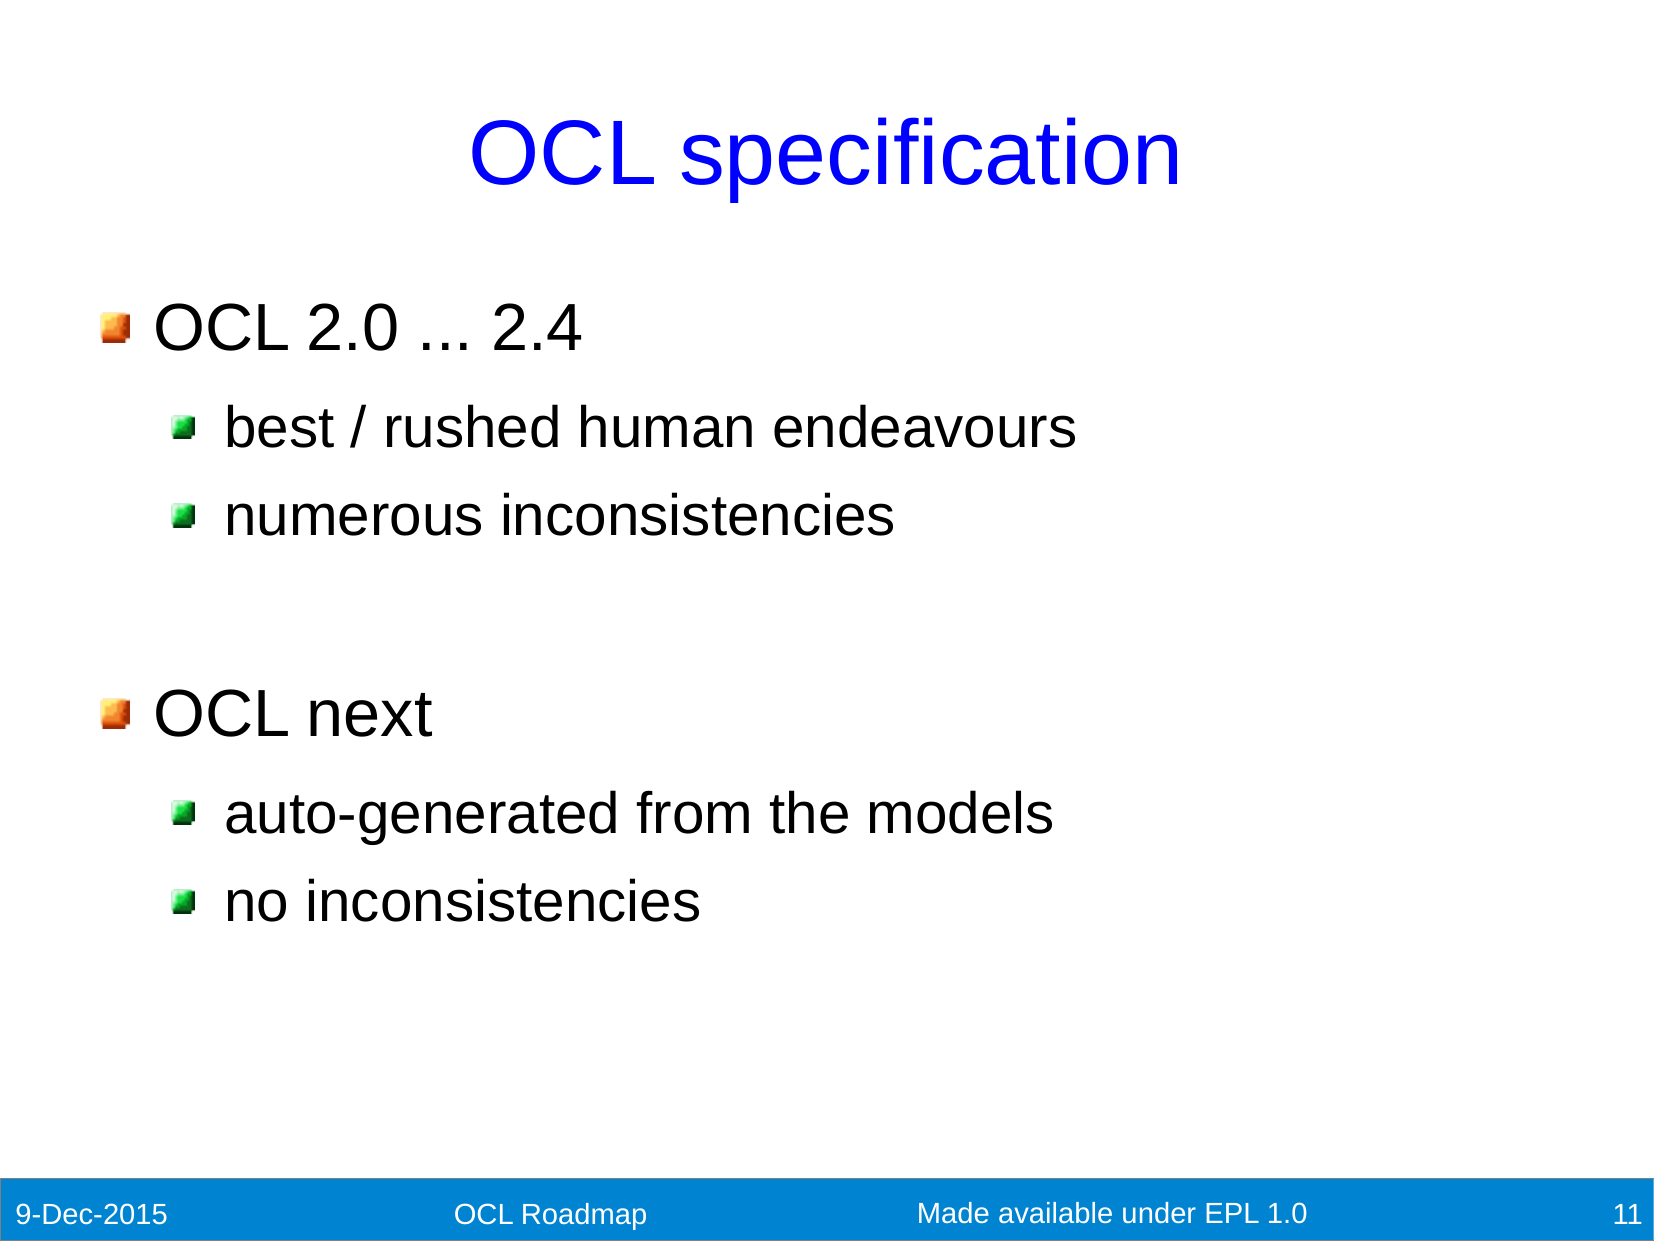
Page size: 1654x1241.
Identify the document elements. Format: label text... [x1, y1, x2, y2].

list OCL 2.0 ... 2.4 best / rushed human endeavours numerous inconsistencies OCL next auto-generated from the models no inconsistencies [82, 290, 1571, 1109]
title OCL specification [82, 49, 1571, 257]
